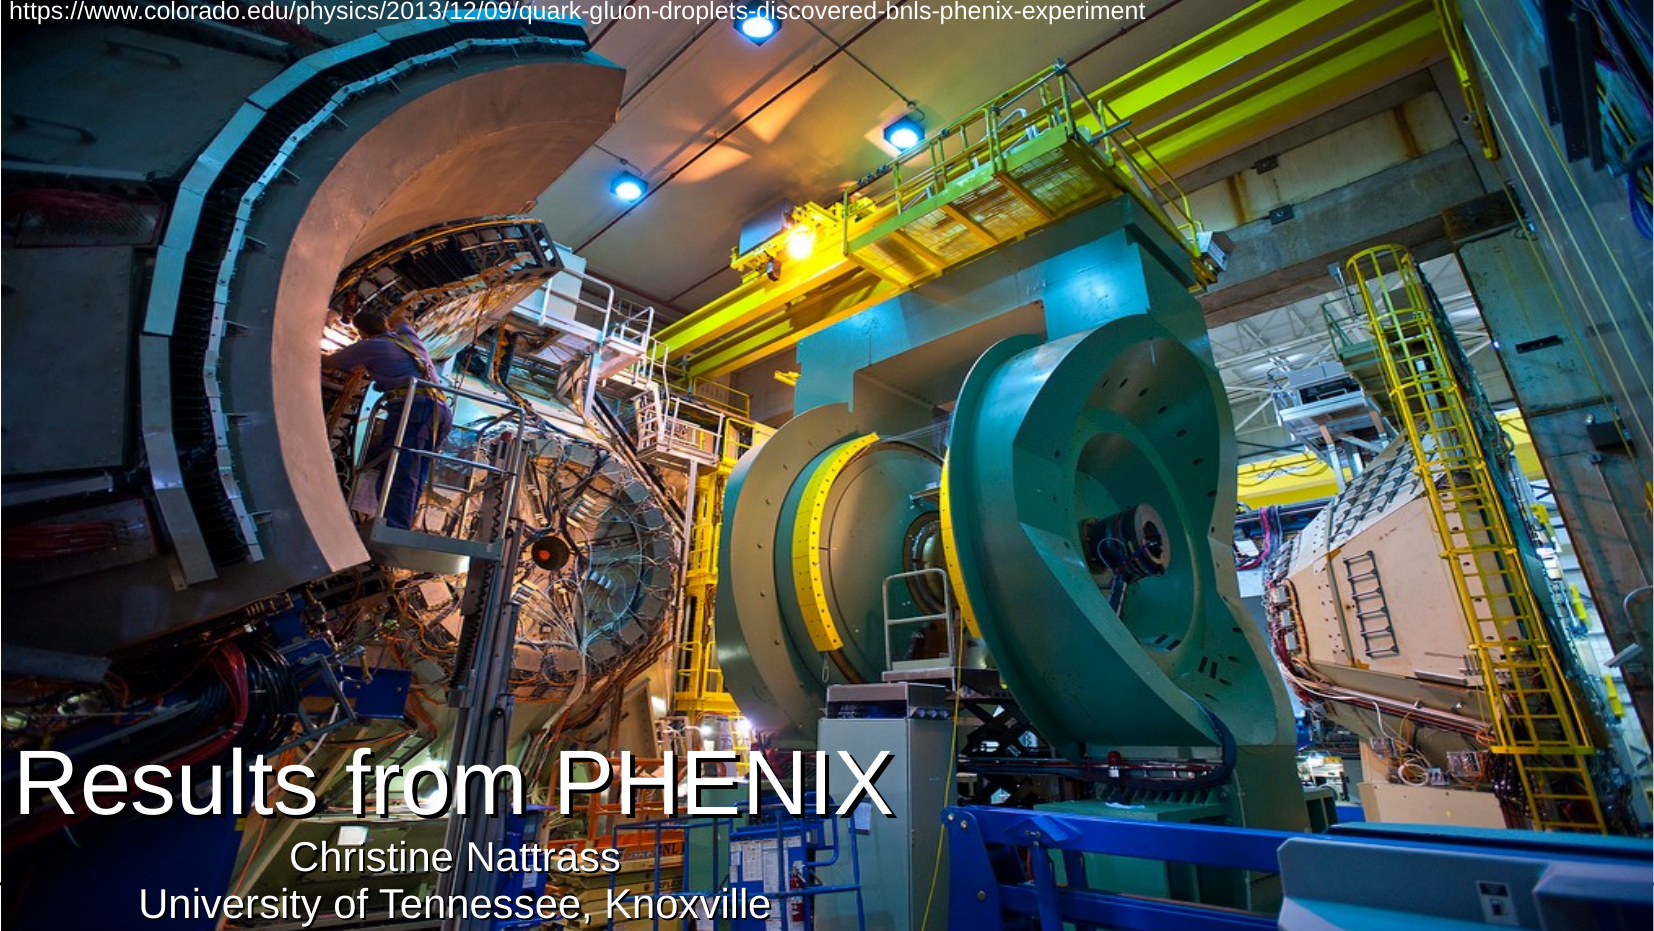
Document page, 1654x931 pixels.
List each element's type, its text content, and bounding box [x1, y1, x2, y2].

title Results from PHENIX Christine Nattrass University of Tennessee, Knoxville [0, 722, 958, 931]
picture [1, 0, 1654, 931]
text_box https://www.colorado.edu/physics/2013/12/09/quark-gluon-droplets-discovered-bnls-phenix-experiment [0, 0, 1538, 89]
